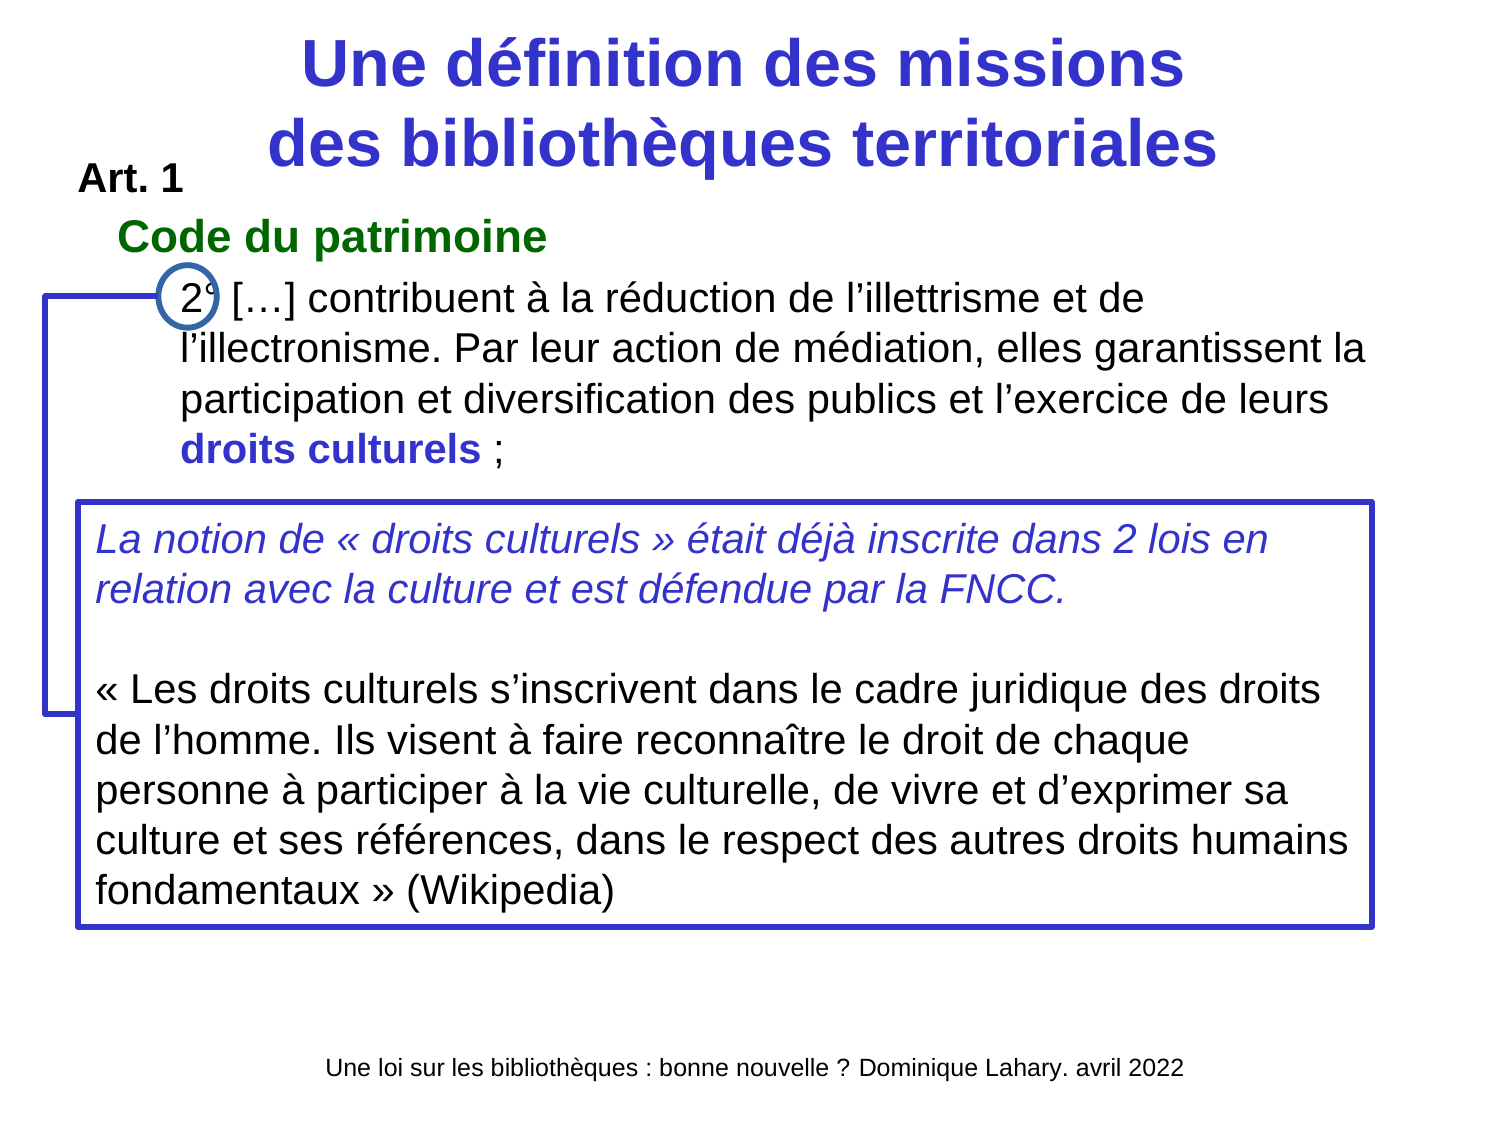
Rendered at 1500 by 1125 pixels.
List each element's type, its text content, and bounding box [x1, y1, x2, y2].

text_box Une loi sur les bibliothèques : bonne nouvelle ? Dominique Lahary. avril 2022 [55, 1044, 1456, 1120]
text_box Une définition des missions des bibliothèques territoriales [49, 0, 1438, 200]
text_box Art. 1 [62, 143, 228, 209]
text_box La notion de « droits culturels » était déjà inscrite dans 2 lois en relation avec la culture et est défendue par la FNCC. « Les droits culturels s’inscrivent dans le cadre juridique des droits de l’homme. Ils visent à faire reconnaître le droit de chaque personne à participer à la vie culturelle, de vivre et d’exprimer sa culture et ses références, dans le respect des autres droits humains fondamentaux » (Wikipedia) [77, 501, 1372, 927]
text_box Code du patrimoine 2° […] contribuent à la réduction de l’illettrisme et de l’illectronisme. Par leur action de médiation, elles garantissent la participation et diversification des publics et l’exercice de leurs droits culturels ; [99, 196, 1415, 483]
